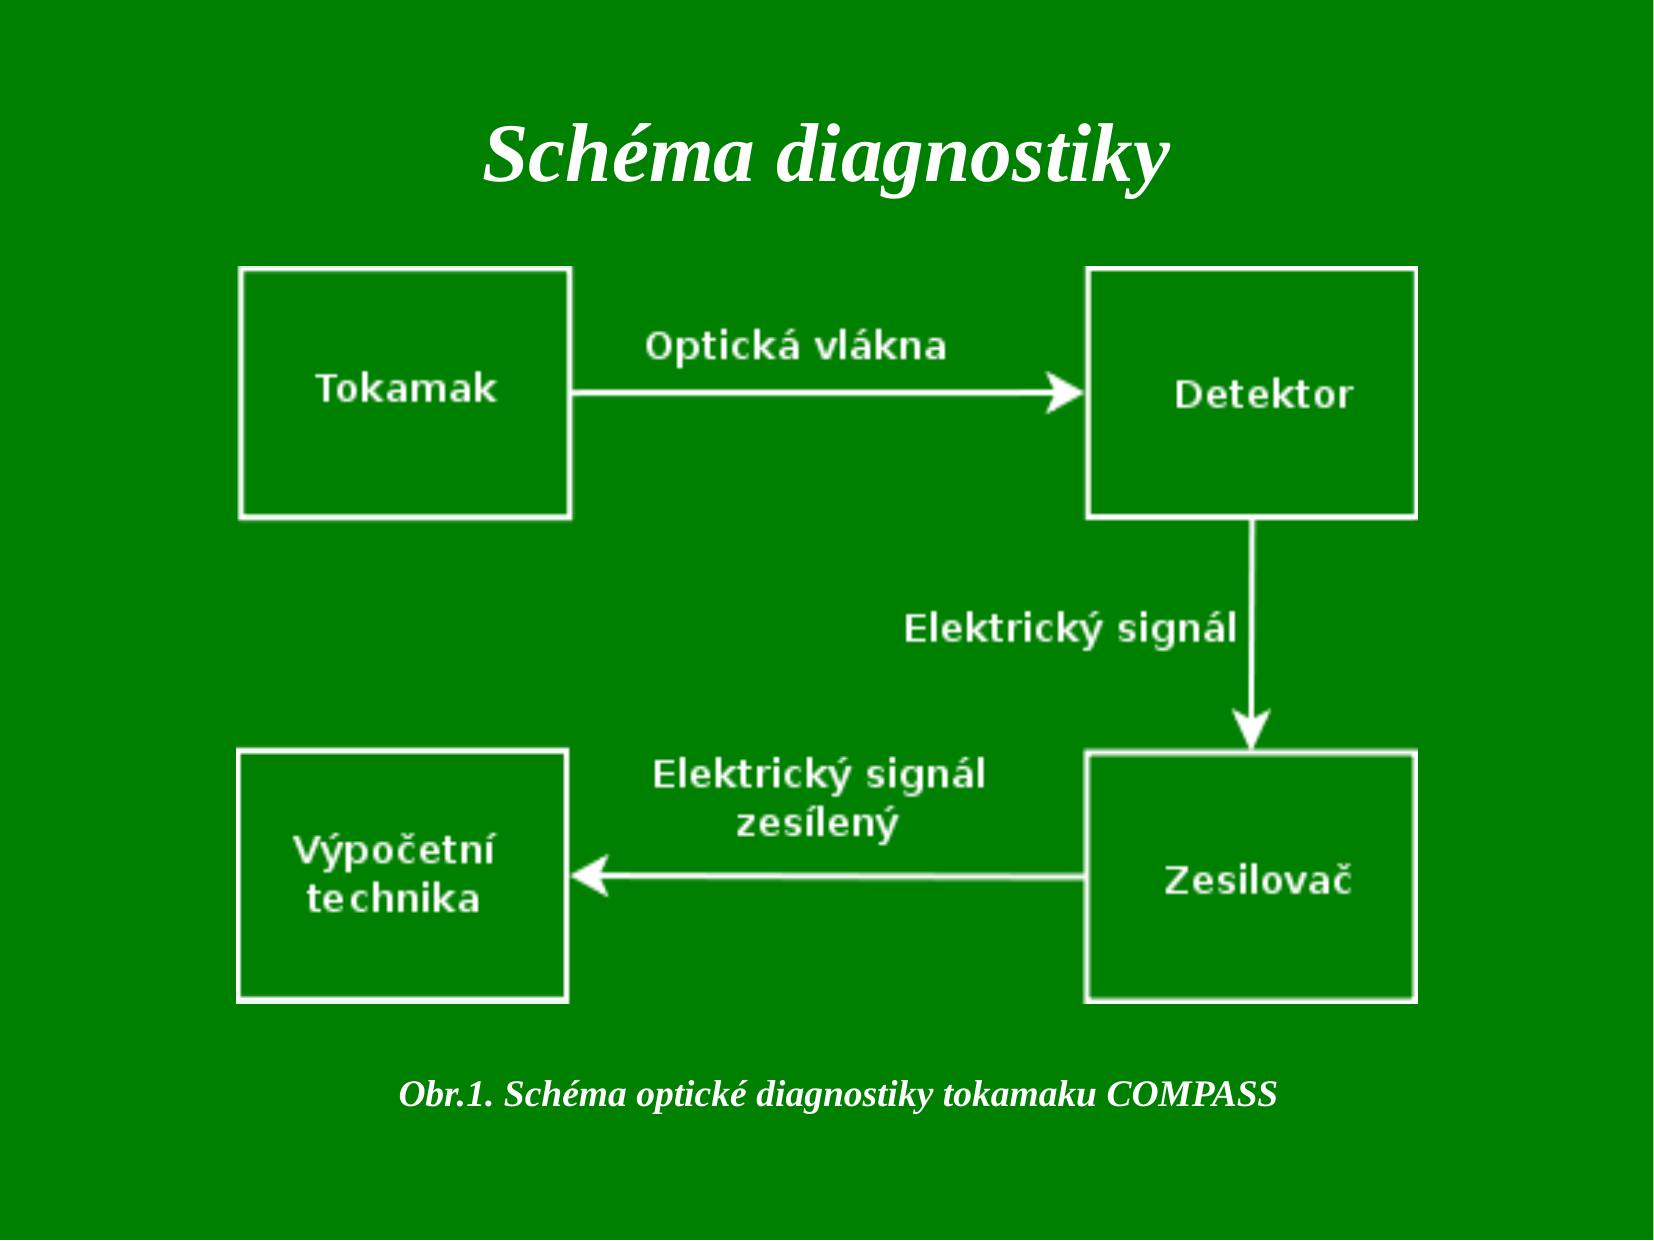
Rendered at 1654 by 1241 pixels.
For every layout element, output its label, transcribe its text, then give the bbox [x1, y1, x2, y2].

text_box Obr.1. Schéma optické diagnostiky tokamaku COMPASS [383, 1065, 1359, 1122]
picture [236, 266, 1418, 1004]
title Schéma diagnostiky [82, 49, 1571, 257]
